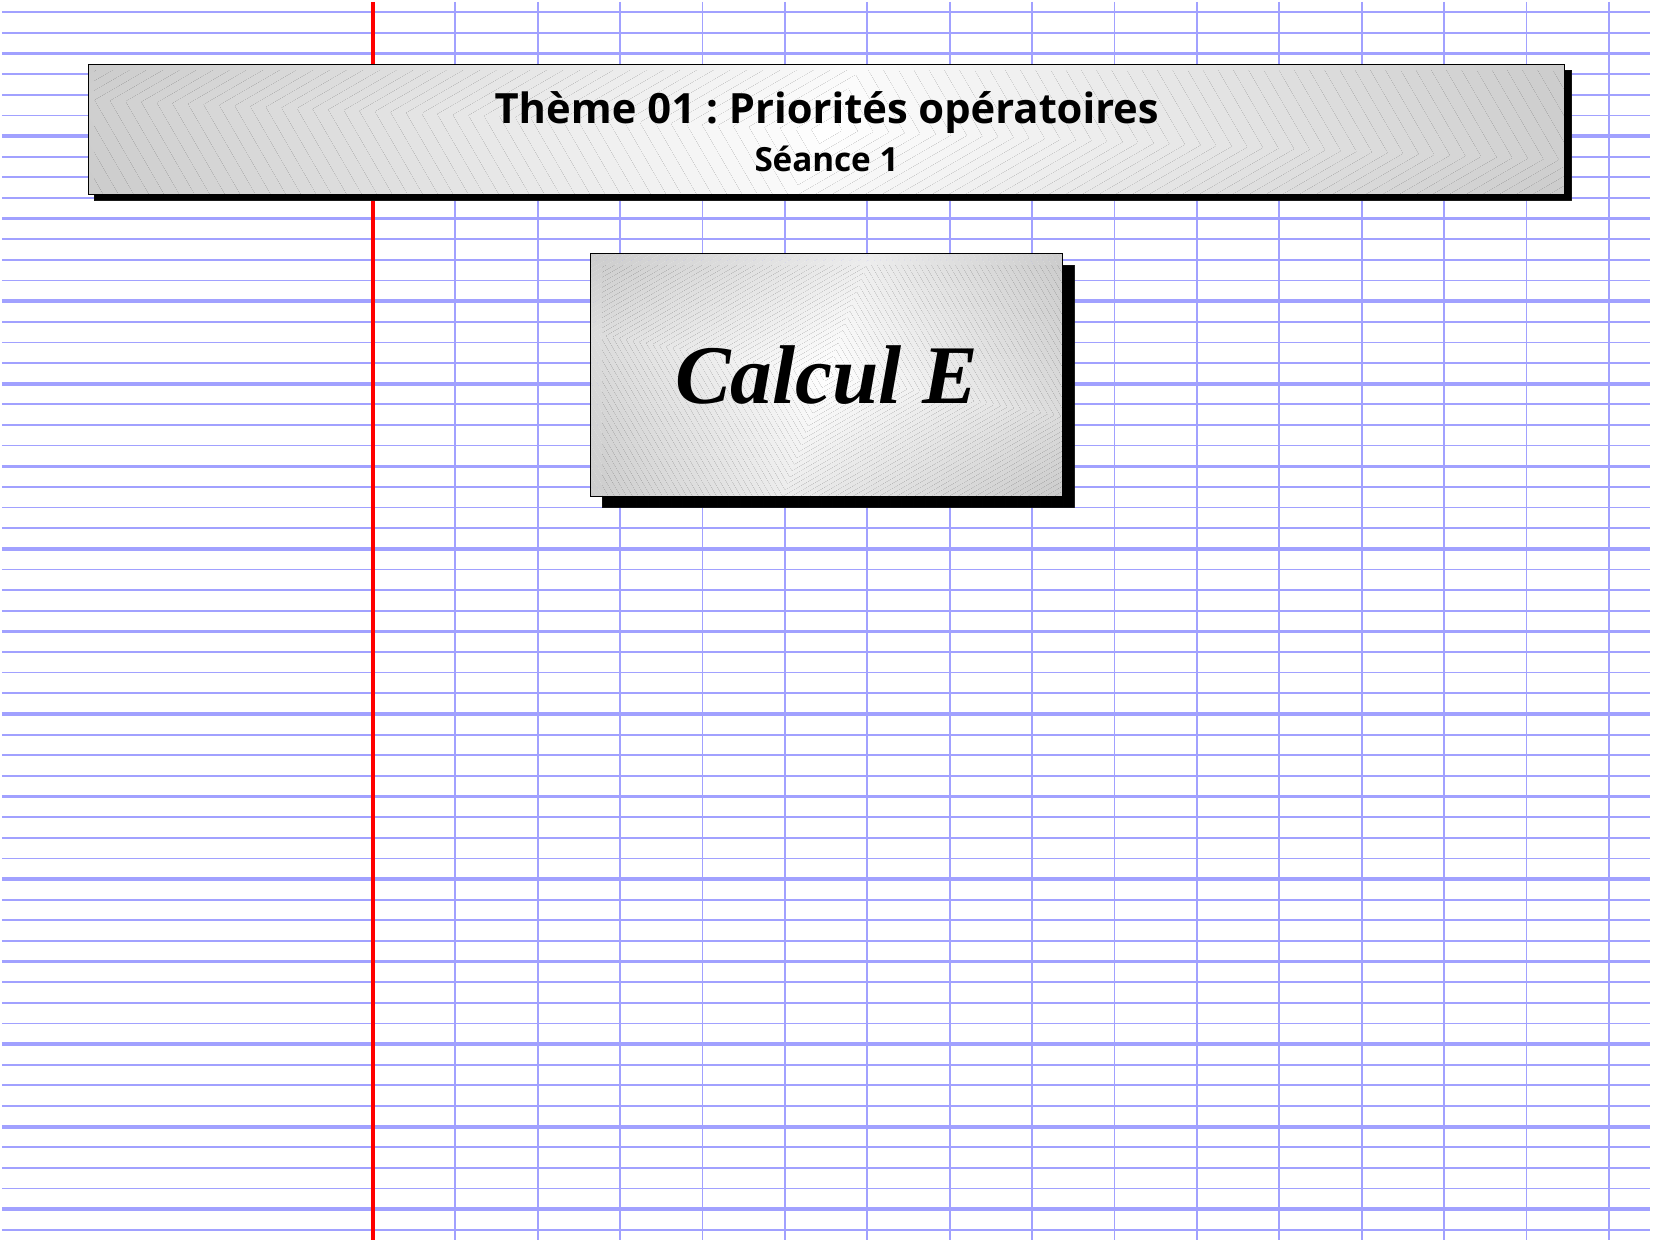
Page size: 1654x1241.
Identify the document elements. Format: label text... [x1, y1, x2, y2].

text_box Calcul E [590, 253, 1063, 497]
text_box Thème 01 : Priorités opératoires Séance 1 [88, 64, 1565, 195]
picture [0, 0, 1654, 1241]
